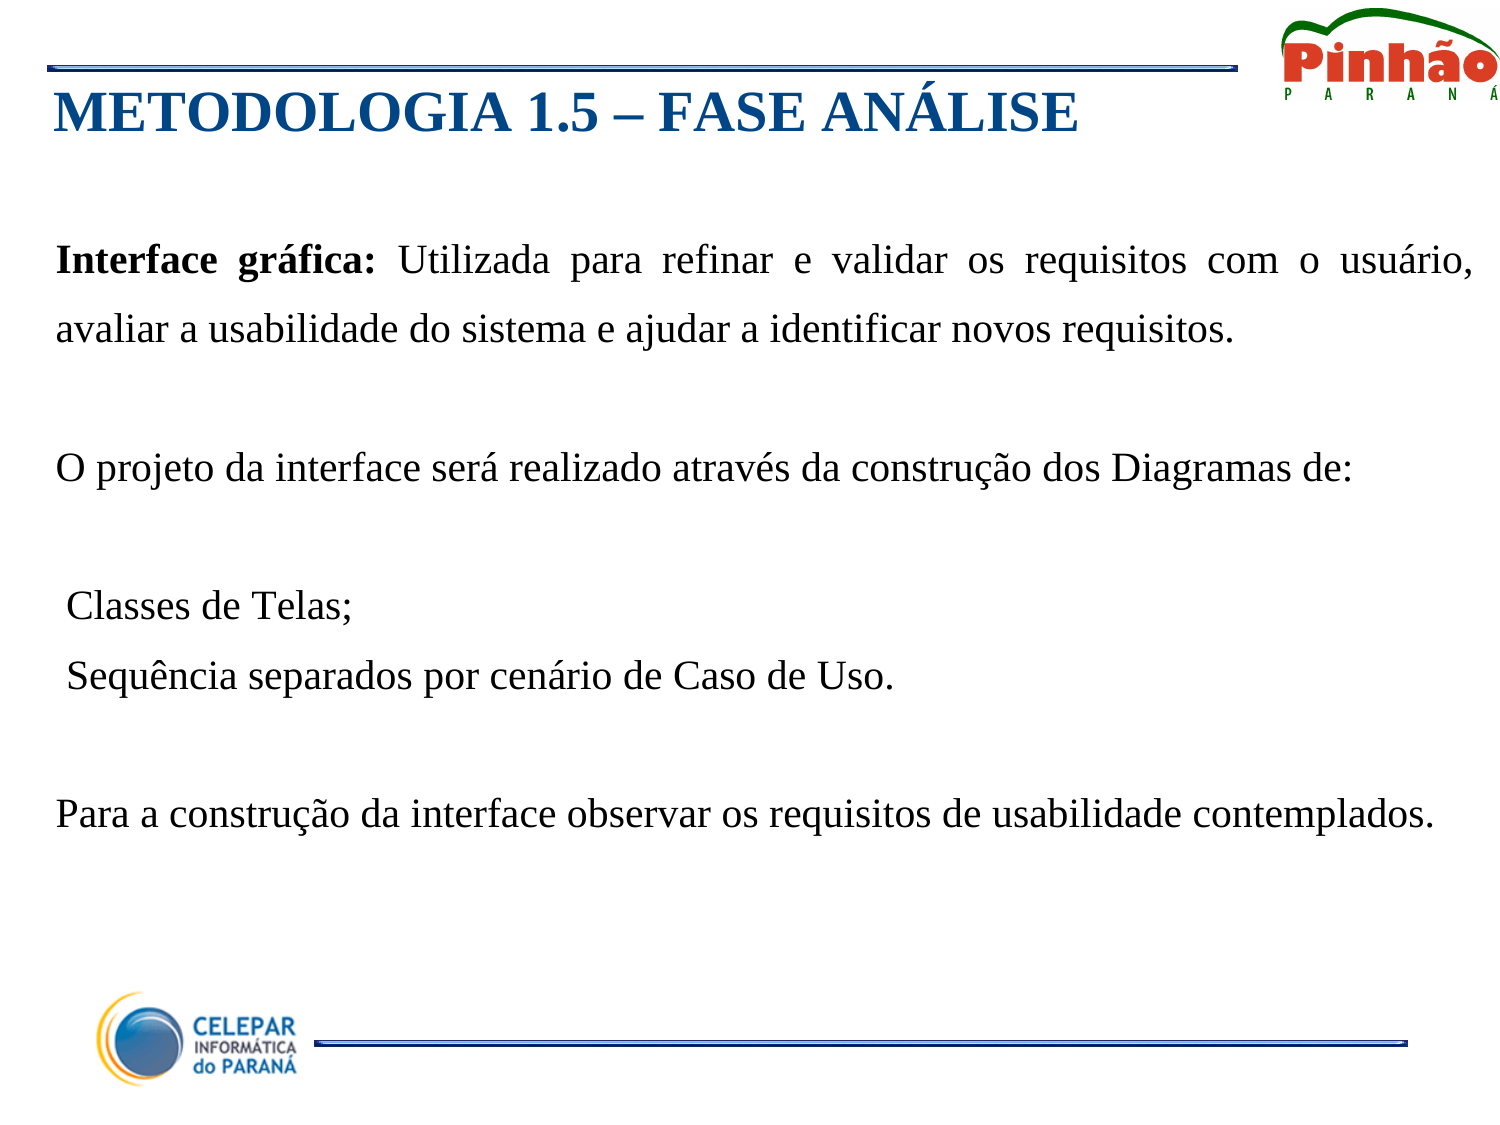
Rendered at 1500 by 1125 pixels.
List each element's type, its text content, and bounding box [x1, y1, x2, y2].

picture [95, 989, 303, 1091]
text_box Interface gráfica: Utilizada para refinar e validar os requisitos com o usuário, avaliar a usabilidade do sistema e ajudar a identificar novos requisitos. O projeto da interface será realizado através da construção dos Diagramas de: Classes de Telas; Sequência separados por cenário de Caso de Uso. Para a construção da interface observar os requisitos de usabilidade contemplados. [55, 212, 1475, 874]
text_box METODOLOGIA 1.5 – FASE ANÁLISE [53, 79, 1081, 156]
picture [1281, 8, 1500, 100]
